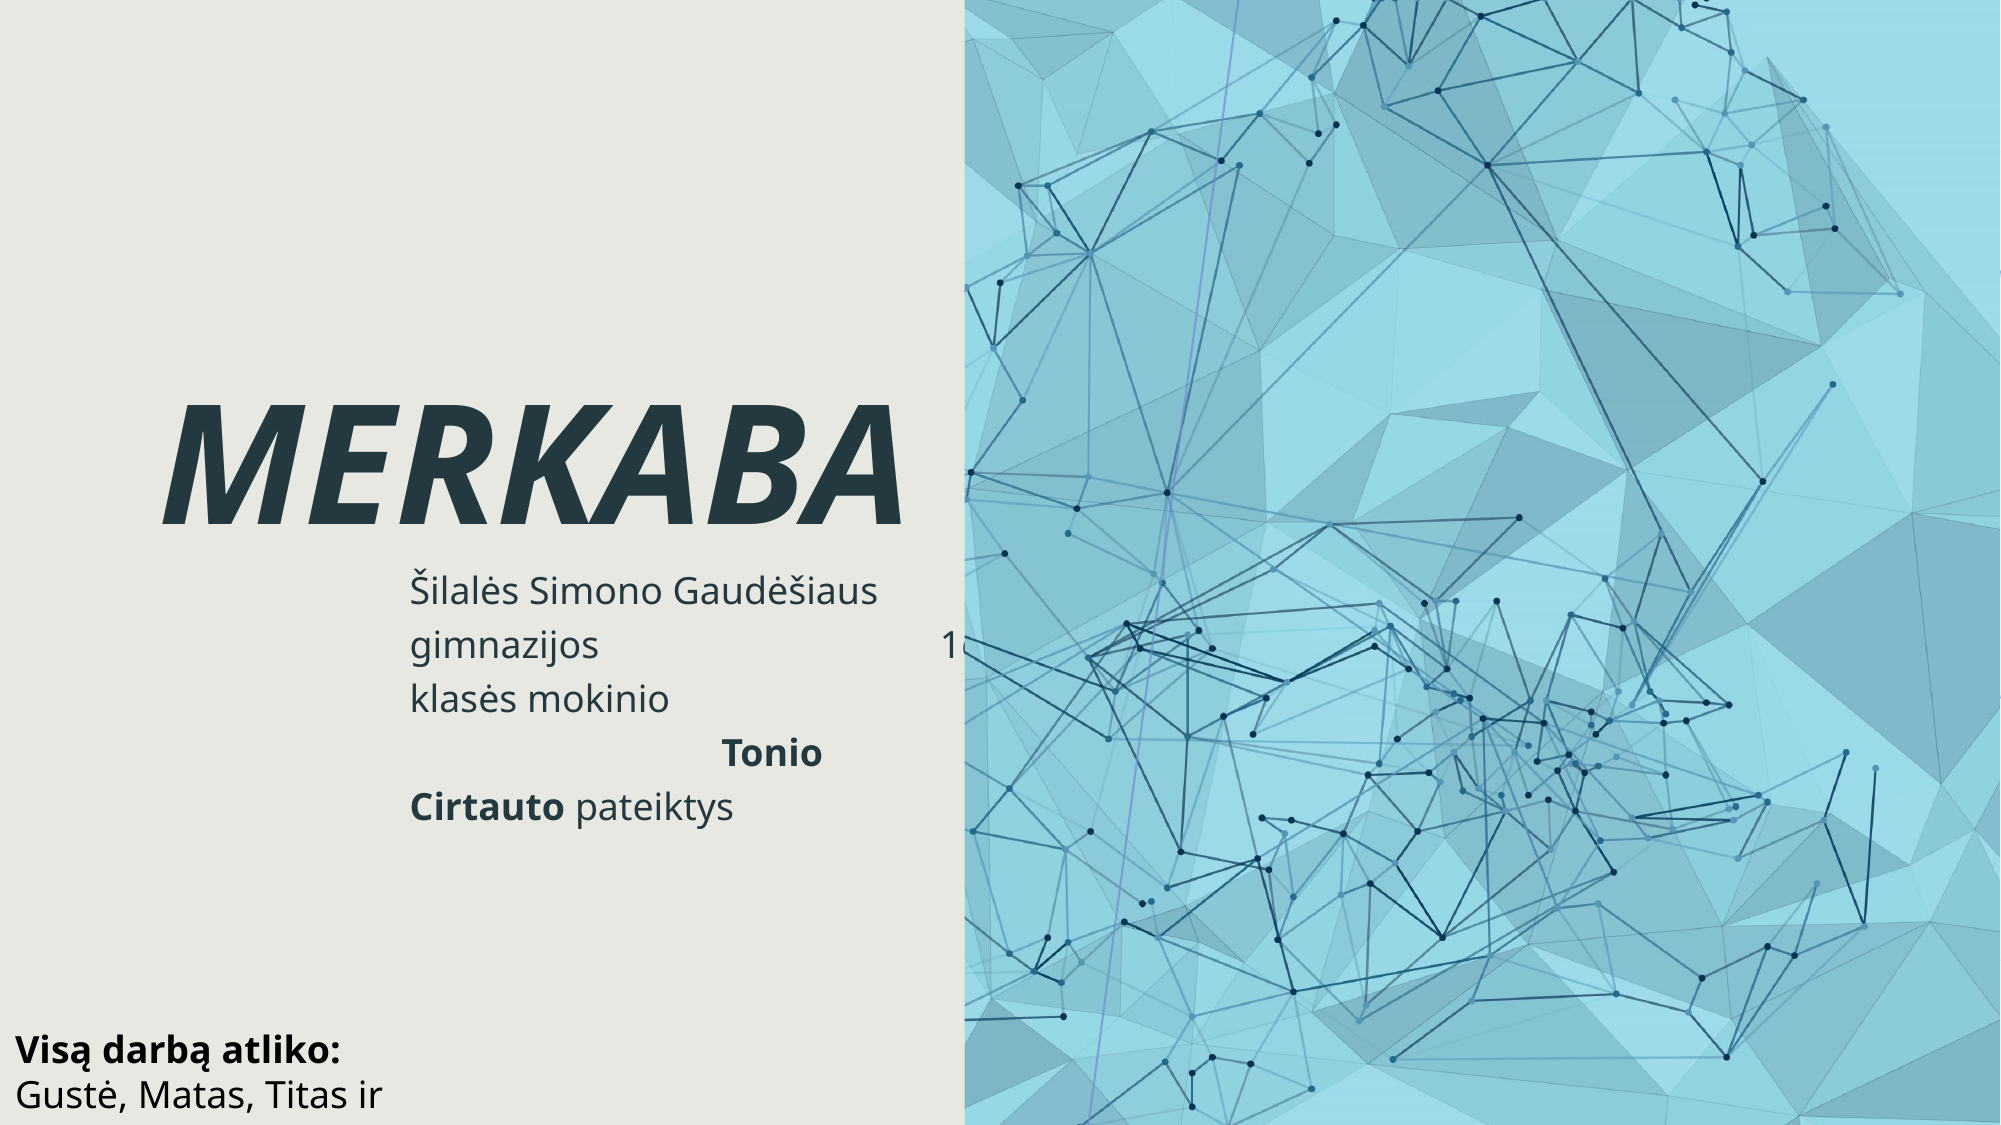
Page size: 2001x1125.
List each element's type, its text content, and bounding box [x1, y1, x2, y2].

text_box [0, 0, 964, 1125]
title Merkaba [143, 372, 964, 550]
picture [964, 0, 1237, 1125]
text_box Visą darbą atliko: Gustė, Matas, Titas ir Tonis [0, 1018, 439, 1125]
subtitle Šilalės Simono Gaudėšiaus gimnazijos 1c klasės mokinio Tonio Cirtauto pateiktys [394, 550, 964, 715]
picture [1090, 0, 2000, 1125]
